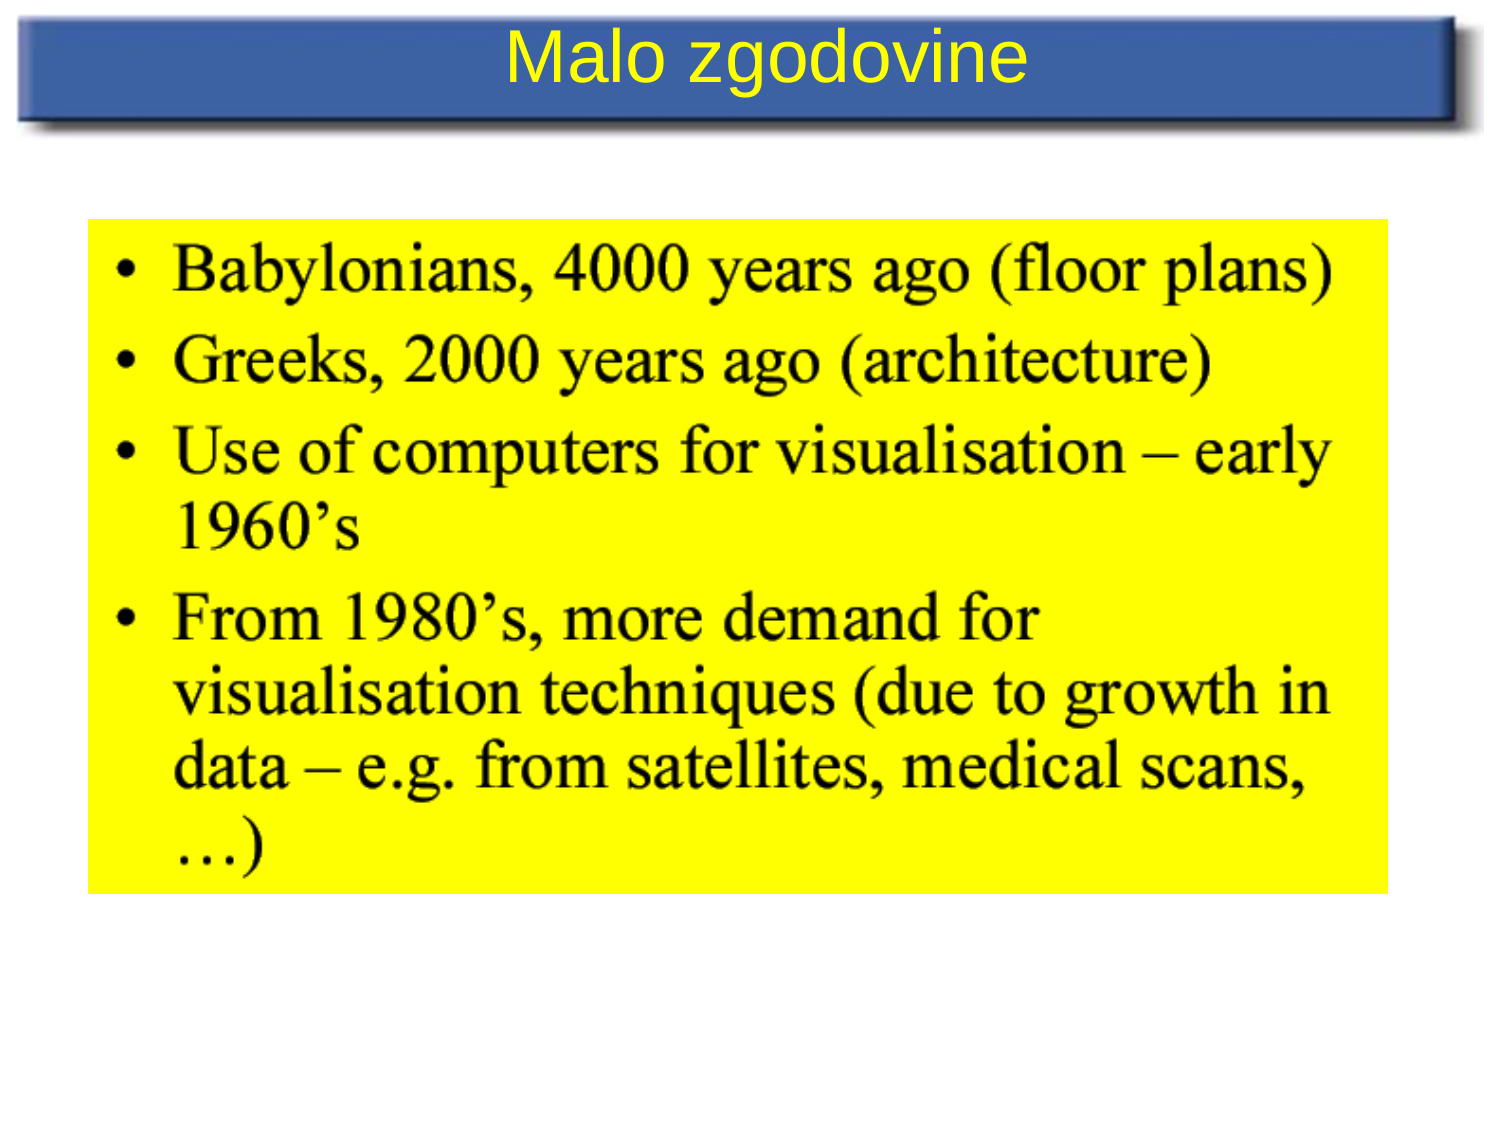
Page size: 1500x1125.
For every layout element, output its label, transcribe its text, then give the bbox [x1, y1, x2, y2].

picture [88, 219, 1388, 894]
text_box Malo zgodovine [489, 0, 1046, 106]
picture [16, 13, 1484, 141]
